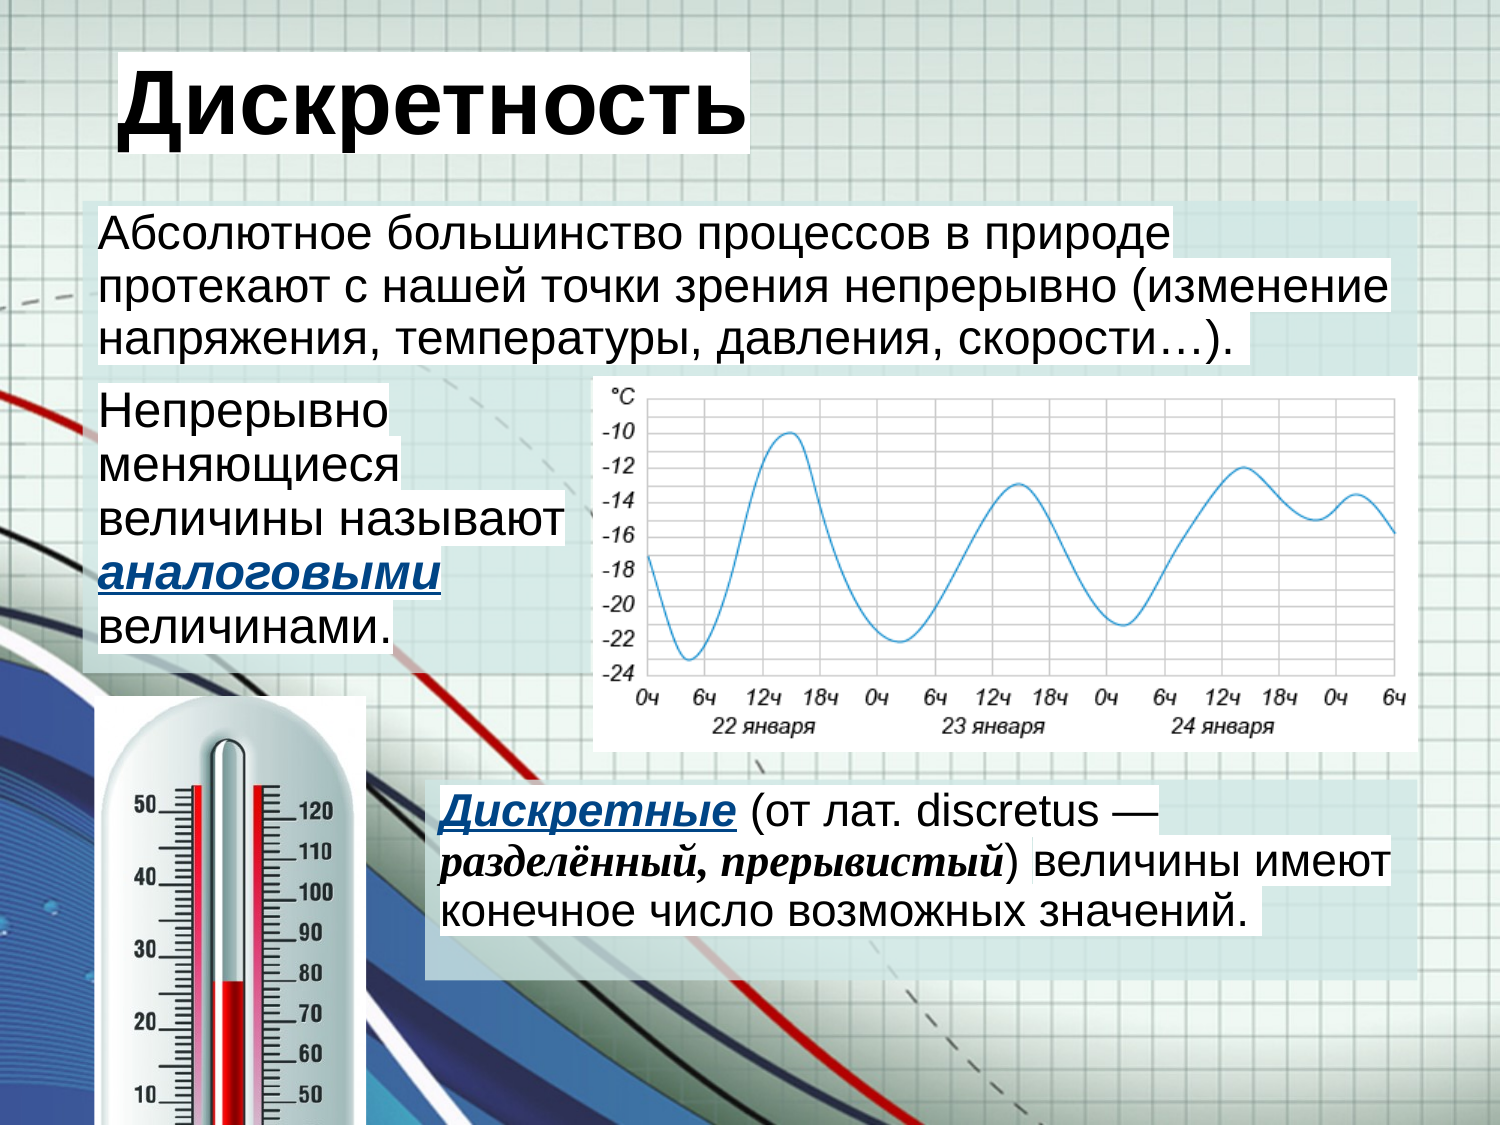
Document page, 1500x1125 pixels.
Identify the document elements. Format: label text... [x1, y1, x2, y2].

list Непрерывно меняющиеся величины называют аналоговыми величинами. [82, 376, 591, 674]
list Дискретные (от лат. discretus — разделённый, прерывистый) величины имеют конечное число возможных значений. [425, 779, 1418, 981]
title Дискретность [103, 32, 1397, 178]
picture [0, 0, 1500, 1125]
list Абсолютное большинство процессов в природе протекают с нашей точки зрения непрерывно (изменение напряжения, температуры, давления, скорости…). [82, 200, 1418, 378]
